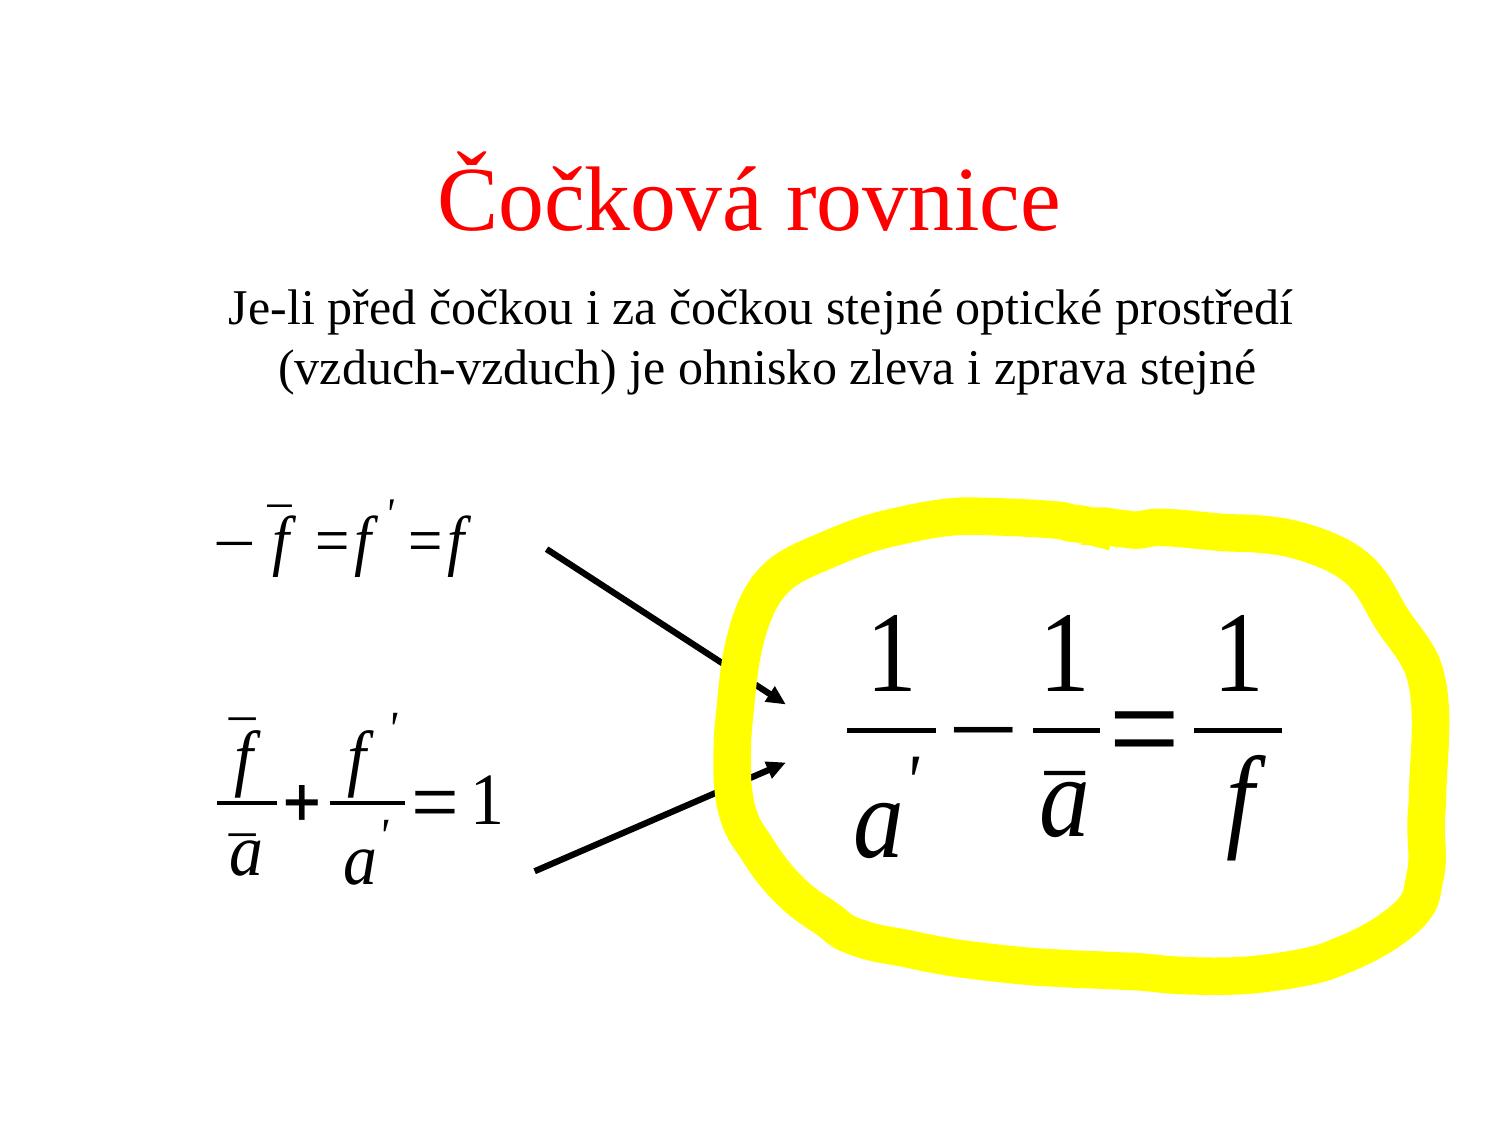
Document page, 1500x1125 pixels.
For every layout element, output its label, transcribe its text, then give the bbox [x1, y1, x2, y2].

title Čočková rovnice [112, 99, 1388, 267]
chart [814, 590, 1347, 899]
text_box Je-li před čočkou i za čočkou stejné optické prostředí (vzduch-vzduch) je ohnisko zleva i zprava stejné [76, 267, 1459, 403]
chart [194, 491, 516, 583]
chart [194, 704, 529, 909]
